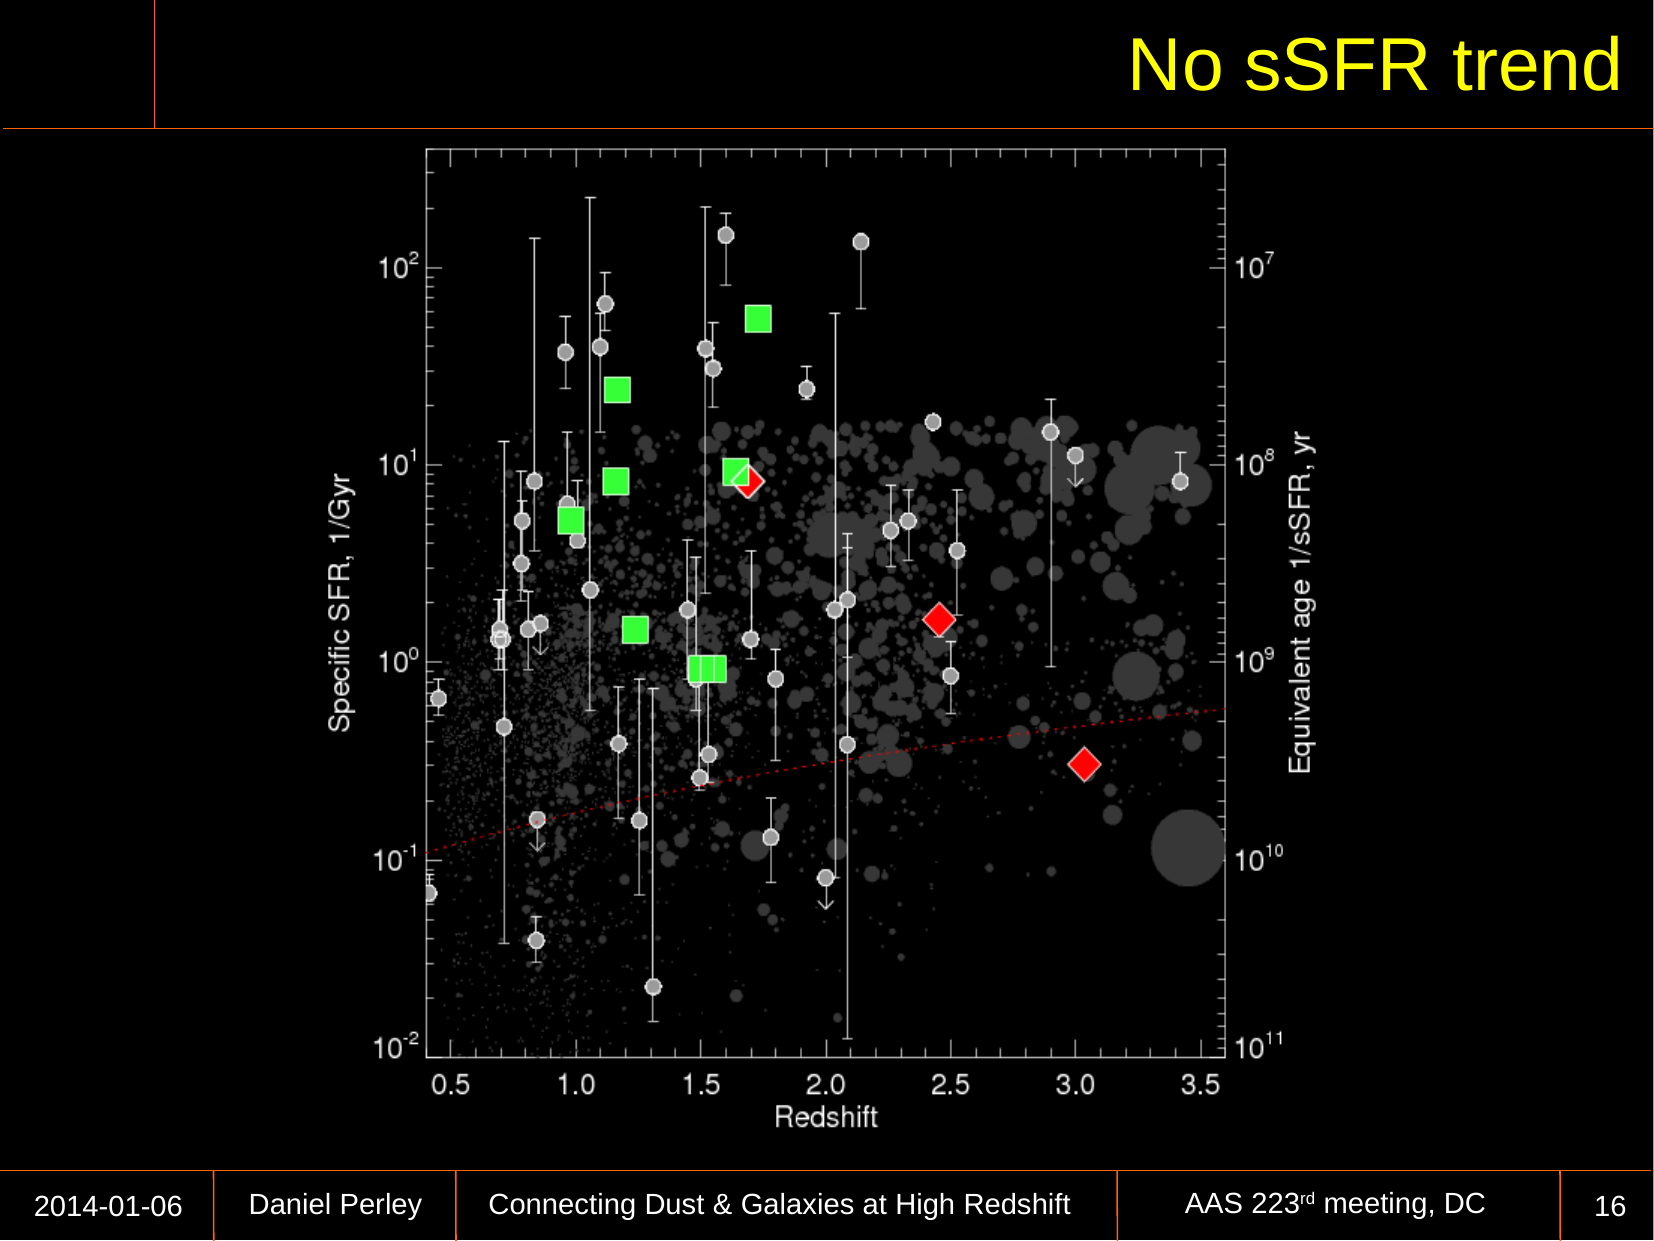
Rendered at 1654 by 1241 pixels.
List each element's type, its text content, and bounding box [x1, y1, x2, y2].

picture [315, 133, 1322, 1143]
title No sSFR trend [187, 21, 1624, 108]
